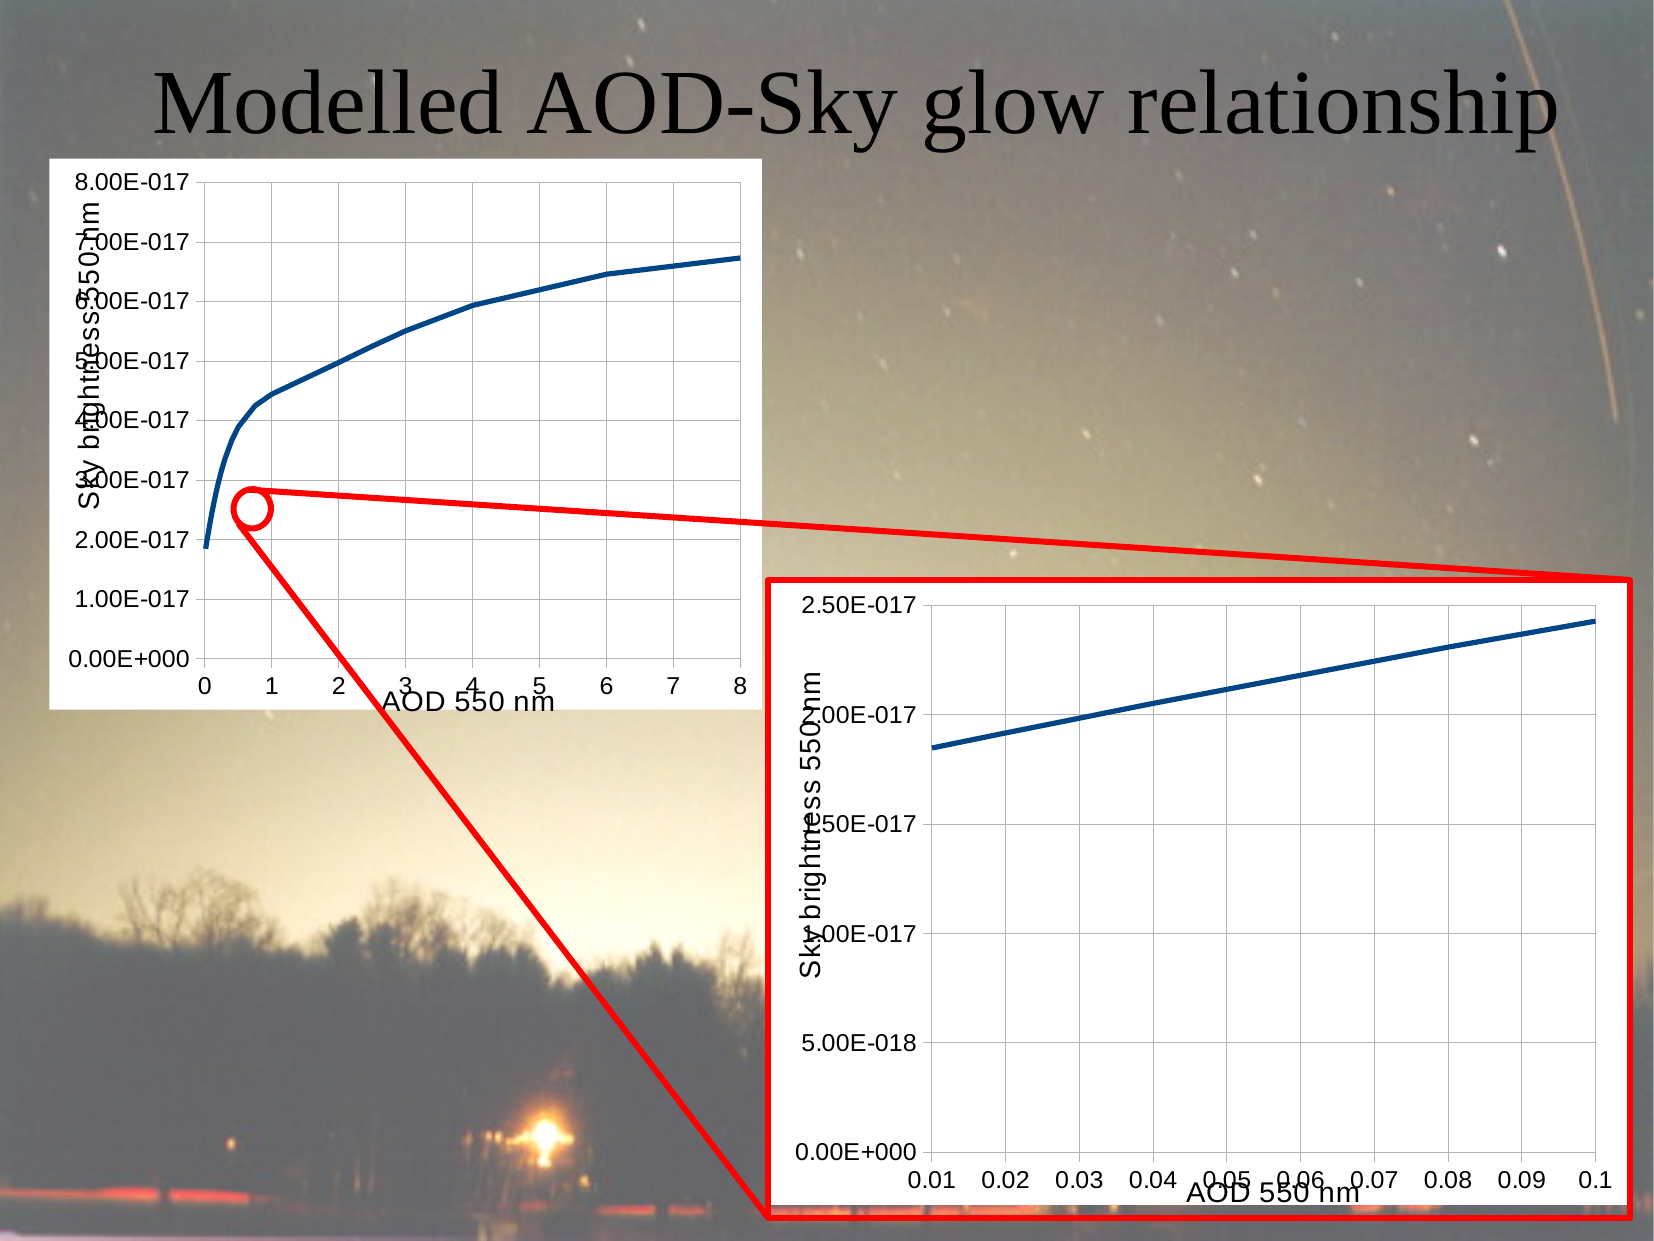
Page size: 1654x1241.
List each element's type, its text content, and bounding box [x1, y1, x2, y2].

chart [250, 495, 762, 727]
chart [237, 493, 267, 525]
chart [49, 158, 762, 727]
text_box Modelled AOD-Sky glow relationship [91, 0, 1624, 204]
chart [771, 583, 1627, 1215]
